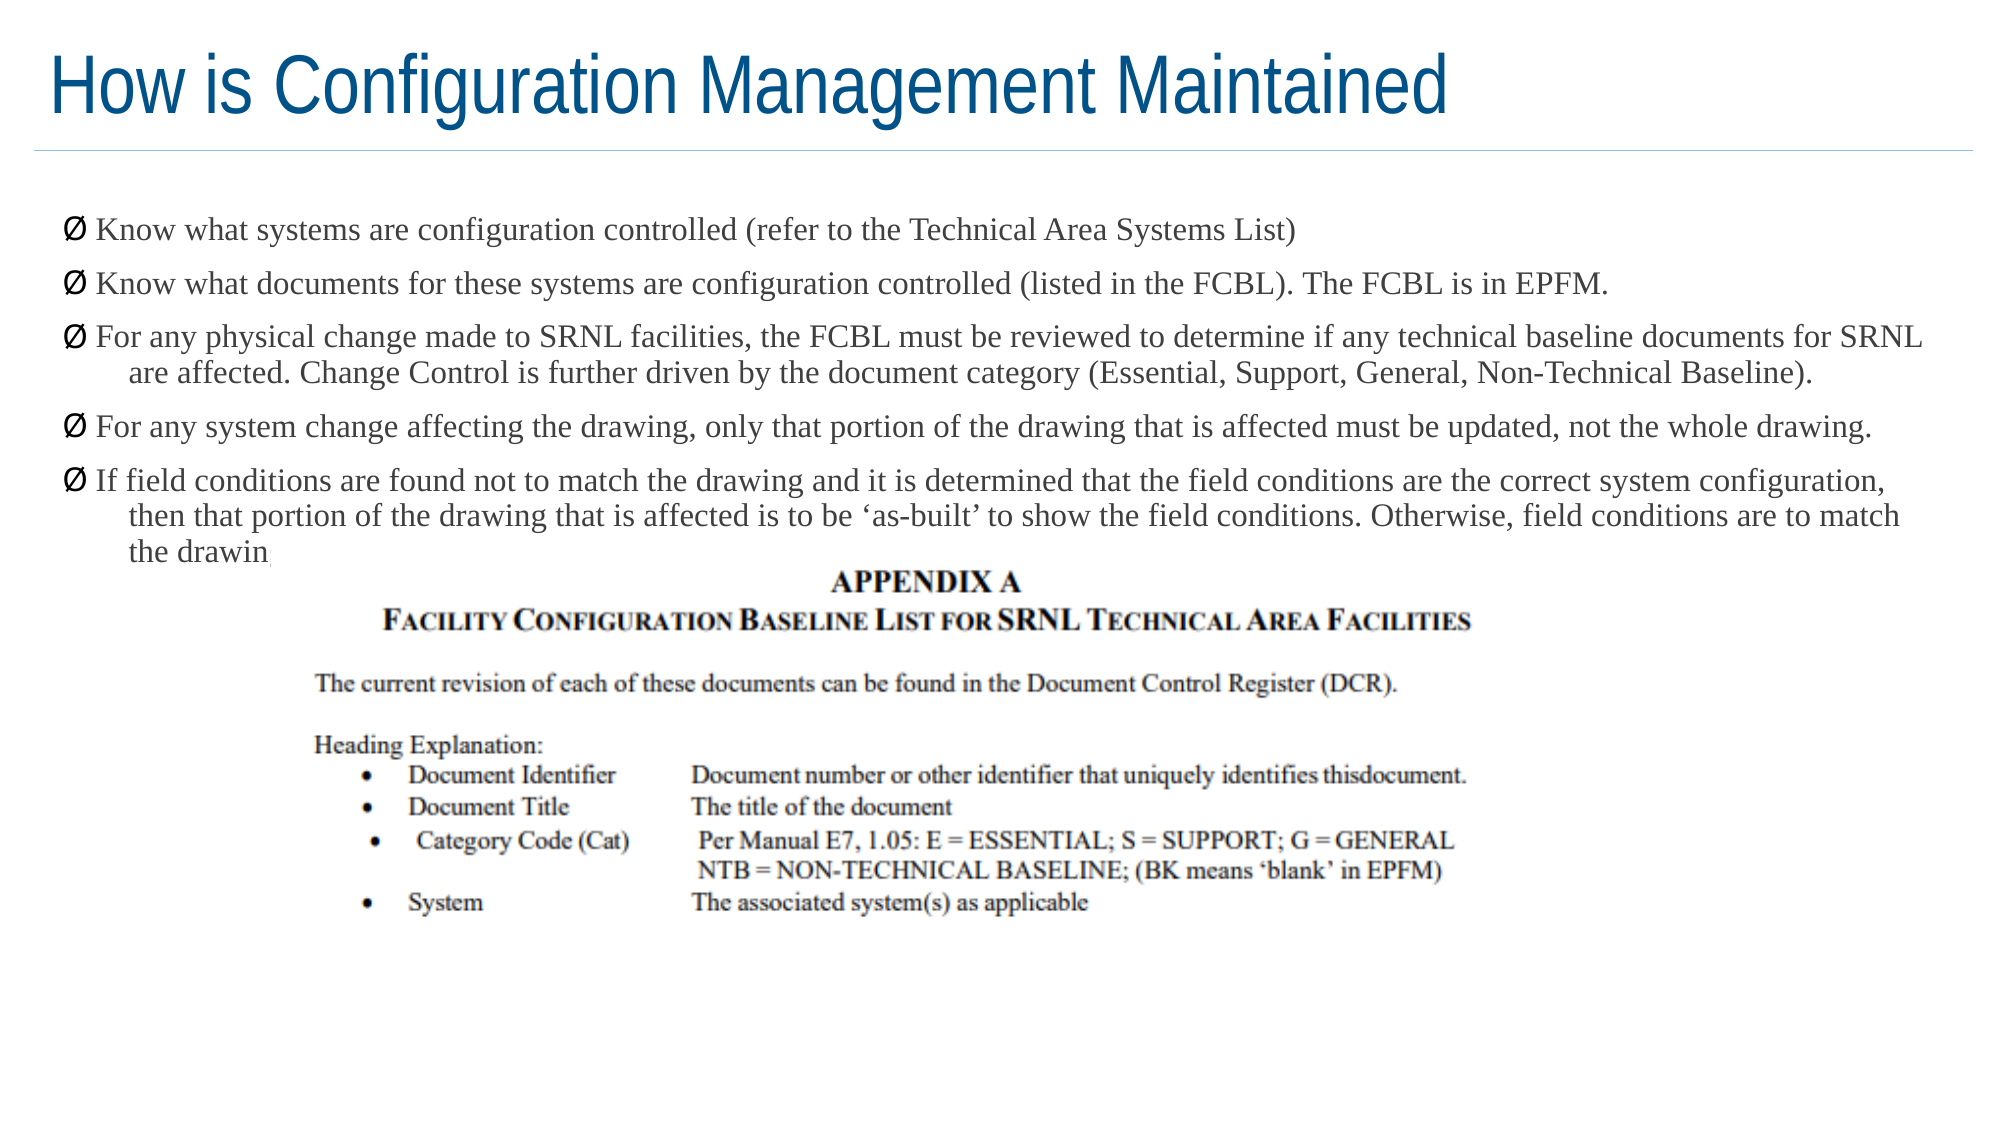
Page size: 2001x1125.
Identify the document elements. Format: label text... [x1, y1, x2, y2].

picture [270, 544, 1524, 921]
title How is Configuration Management Maintained [34, 22, 1973, 151]
list Know what systems are configuration controlled (refer to the Technical Area Systems List) Know what documents for these systems are configuration controlled (listed in the FCBL). The FCBL is in EPFM. For any physical change made to SRNL facilities, the FCBL must be reviewed to determine if any technical baseline documents for SRNL are affected. Change Control is further driven by the document category (Essential, Support, General, Non-Technical Baseline). For any system change affecting the drawing, only that portion of the drawing that is affected must be updated, not the whole drawing. If field conditions are found not to match the drawing and it is determined that the field conditions are the correct system configuration, then that portion of the drawing that is affected is to be ‘as-built’ to show the field conditions. Otherwise, field conditions are to match the drawings. [47, 204, 1961, 585]
